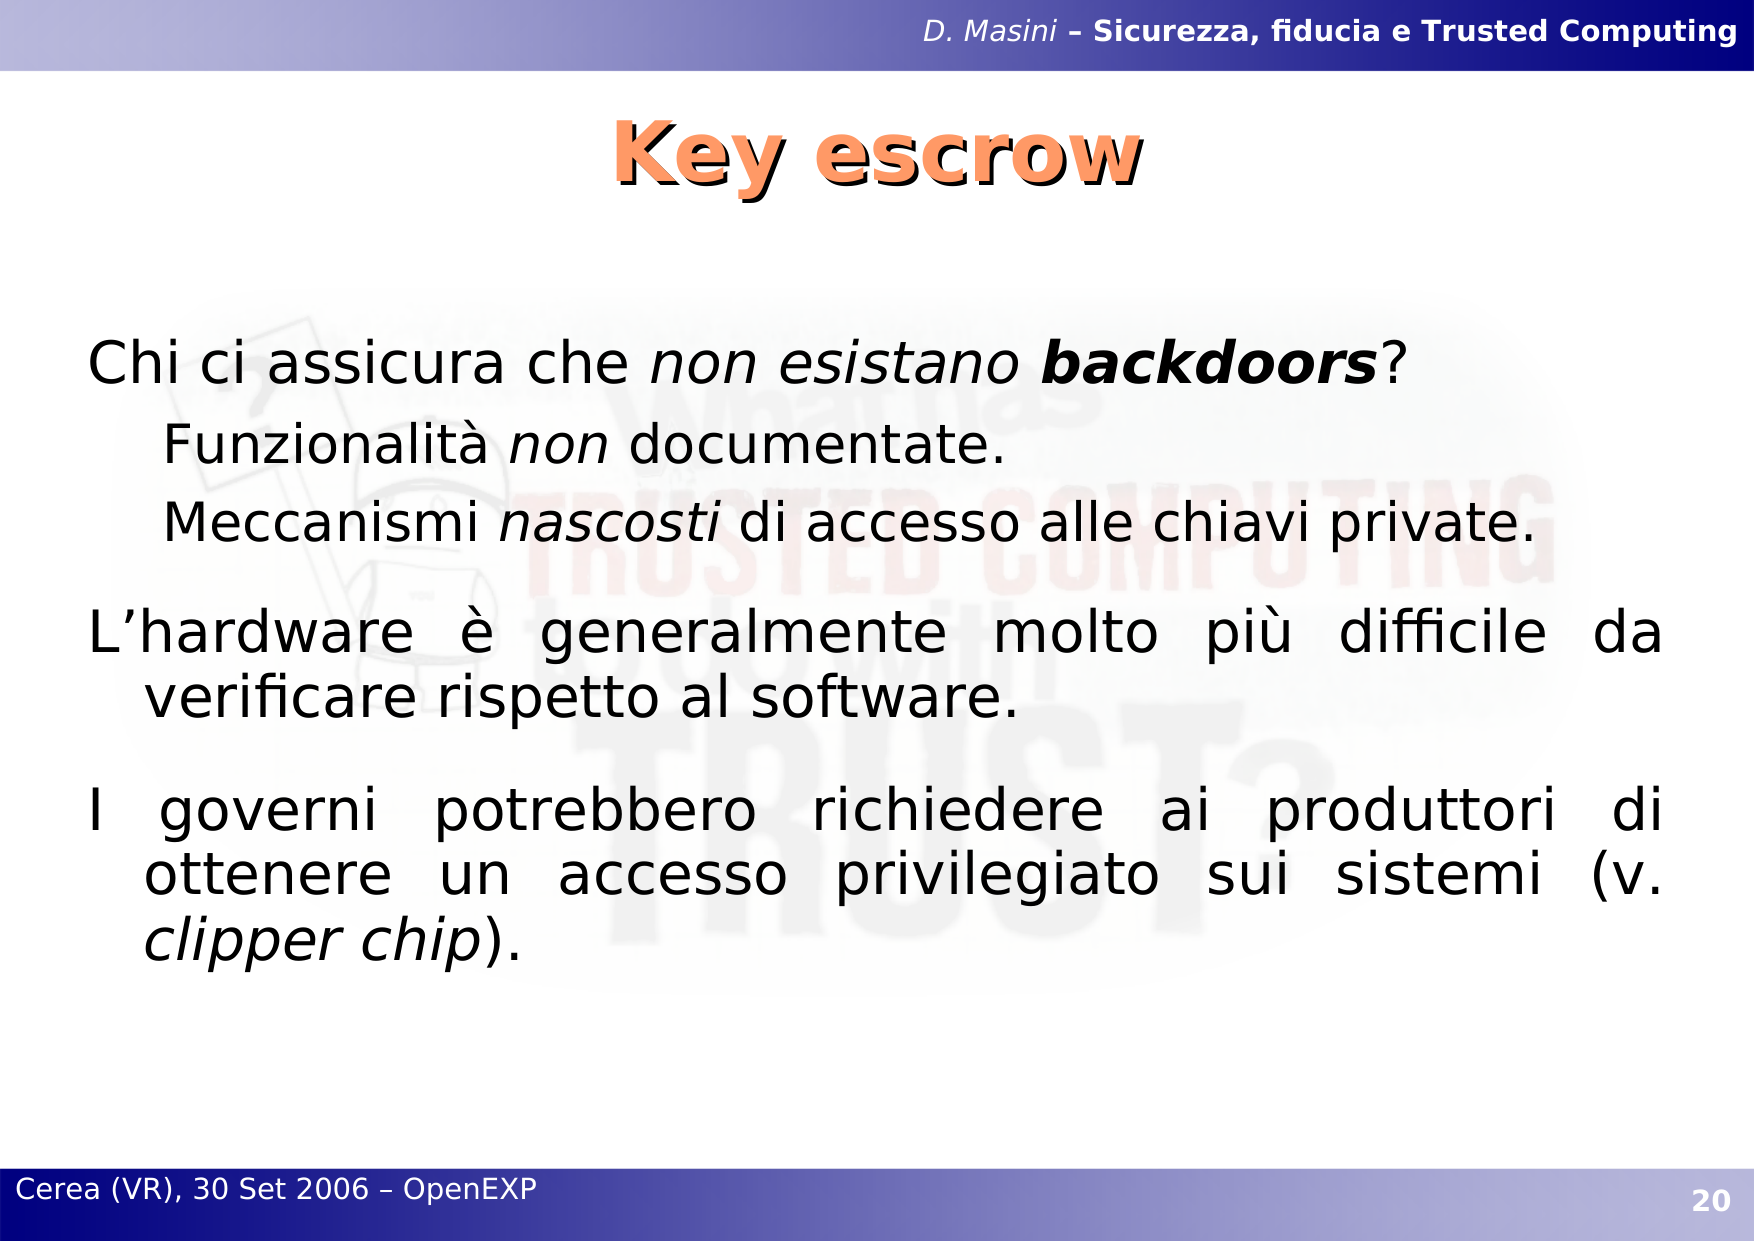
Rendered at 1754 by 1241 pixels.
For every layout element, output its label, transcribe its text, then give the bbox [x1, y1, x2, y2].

picture [0, 0, 1754, 1241]
title Key escrow [87, 49, 1666, 257]
text_box D. Masini – Sicurezza, fiducia e Trusted Computing [602, 7, 1754, 63]
text_box Cerea (VR), 30 Set 2006 – OpenEXP [0, 1175, 1314, 1234]
list Chi ci assicura che non esistano backdoors? Funzionalità non documentate. Meccanismi nascosti di accesso alle chiavi private. L’hardware è generalmente molto più difficile da verificare rispetto al software. I governi potrebbero richiedere ai produttori di ottenere un accesso privilegiato sui sistemi (v. clipper chip). [87, 332, 1666, 1142]
text_box <numero> [1641, 1185, 1732, 1223]
